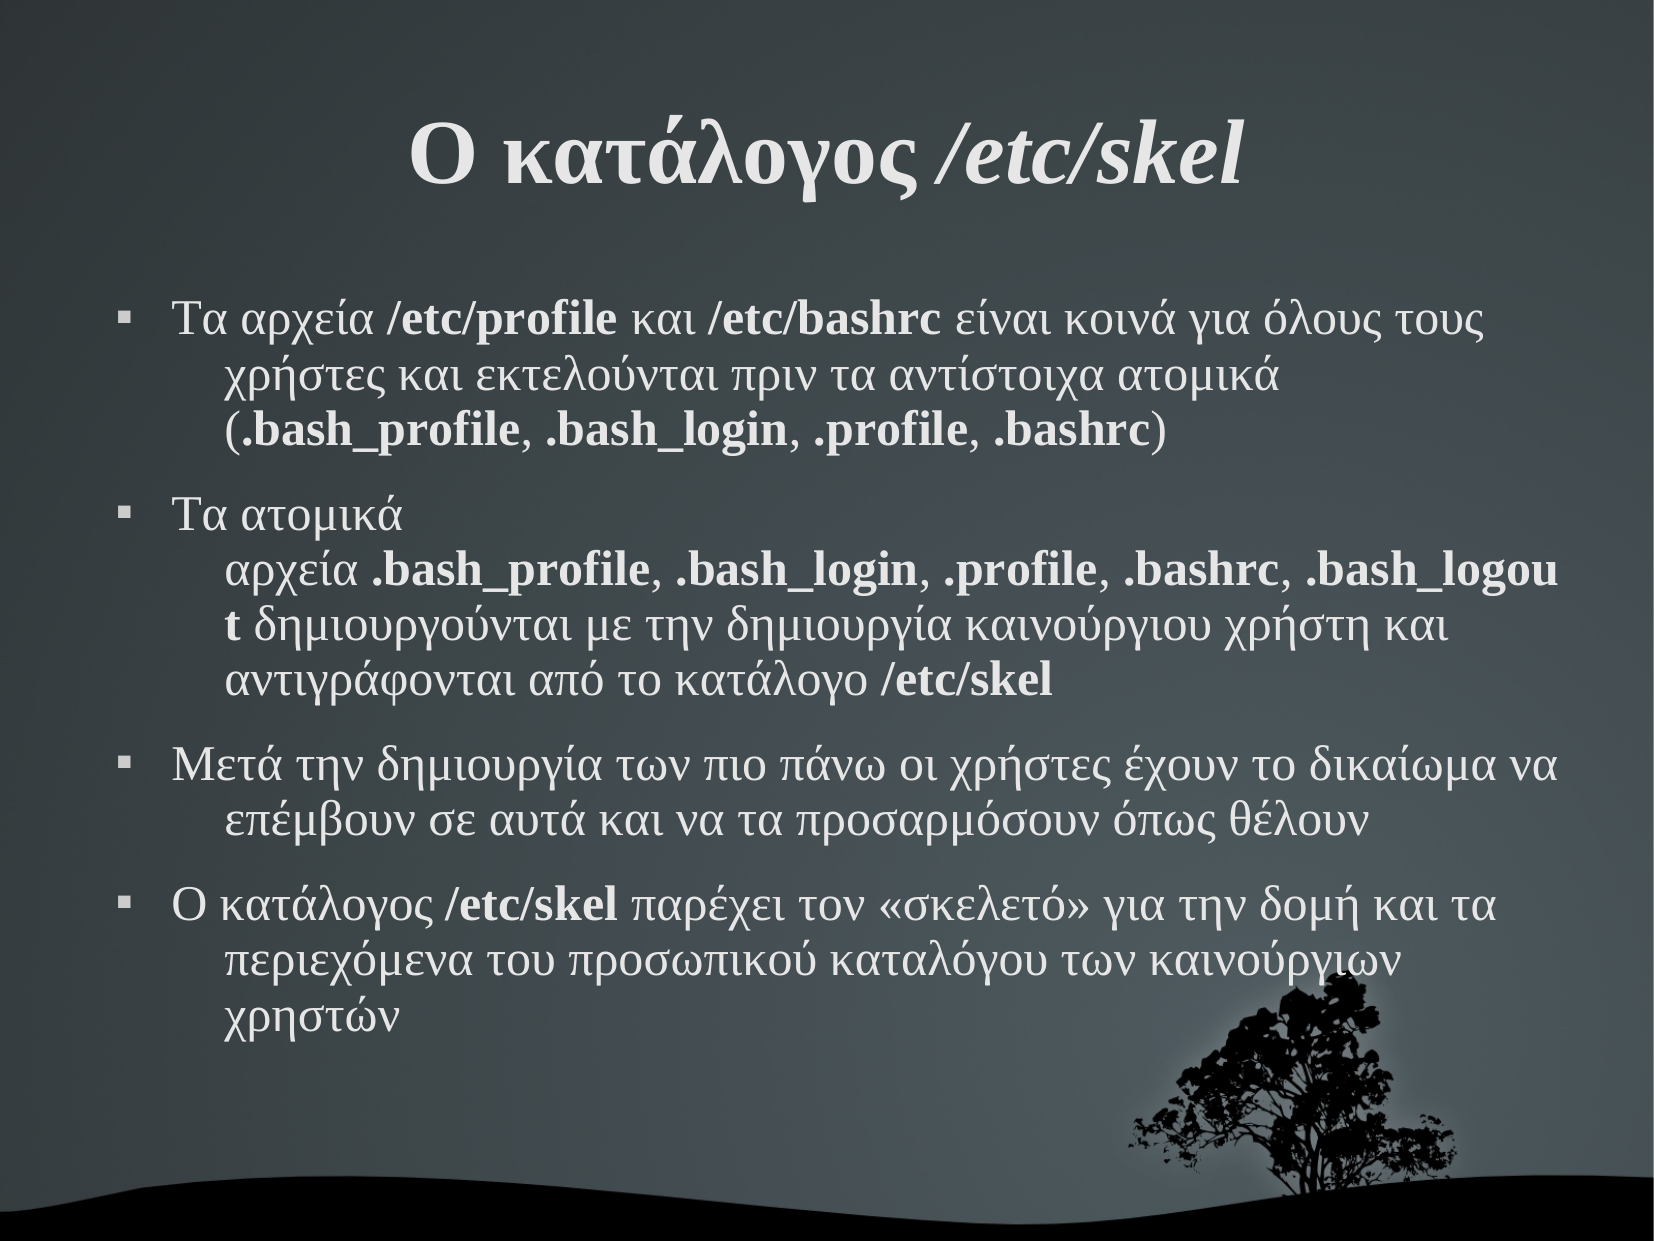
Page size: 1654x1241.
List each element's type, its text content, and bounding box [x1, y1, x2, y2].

picture [0, 0, 1654, 1241]
list Τα αρχεία /etc/profile και /etc/bashrc είναι κοινά για όλους τους χρήστες και εκτελούνται πριν τα αντίστοιχα ατομικά (.bash_profile, .bash_login, .profile, .bashrc) Τα ατομικά αρχεία .bash_profile, .bash_login, .profile, .bashrc, .bash_logout δημιουργούνται με την δημιουργία καινούργιου χρήστη και αντιγράφονται από το κατάλογο /etc/skel Μετά την δημιουργία των πιο πάνω οι χρήστες έχουν το δικαίωμα να επέμβουν σε αυτά και να τα προσαρμόσουν όπως θέλουν Ο κατάλογος /etc/skel παρέχει τον «σκελετό» για την δομή και τα περιεχόμενα του προσωπικού καταλόγου των καινούργιων χρηστών [82, 290, 1571, 1109]
title O κατάλογος /etc/skel [82, 49, 1571, 257]
